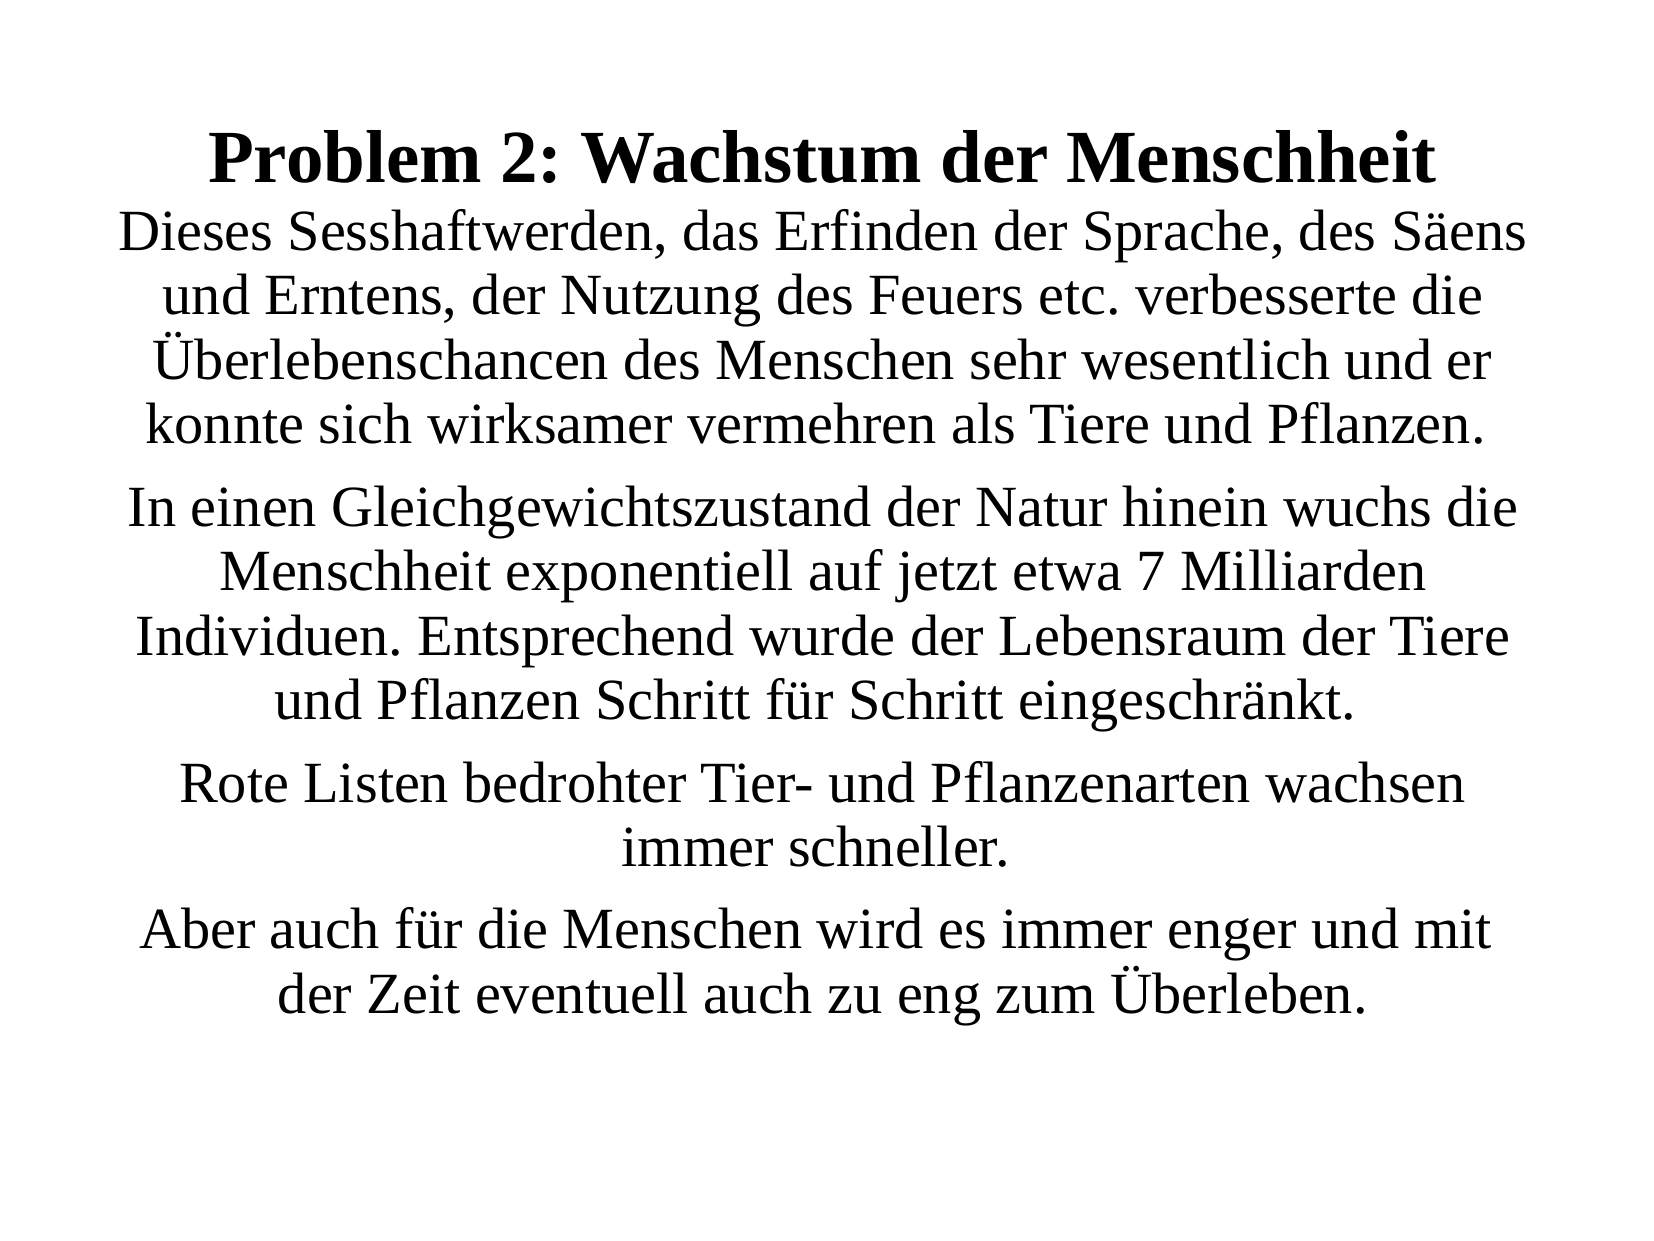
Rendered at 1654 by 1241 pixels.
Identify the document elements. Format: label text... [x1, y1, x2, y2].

text_box Problem 2: Wachstum der Menschheit Dieses Sesshaftwerden, das Erfinden der Sprache, des Säens und Erntens, der Nutzung des Feuers etc. verbesserte die Überlebenschancen des Menschen sehr wesentlich und er konnte sich wirksamer vermehren als Tiere und Pflanzen. In einen Gleichgewichtszustand der Natur hinein wuchs die Menschheit exponentiell auf jetzt etwa 7 Milliarden Individuen. Entsprechend wurde der Lebensraum der Tiere und Pflanzen Schritt für Schritt eingeschränkt. Rote Listen bedrohter Tier- und Pflanzenarten wachsen immer schneller. Aber auch für die Menschen wird es immer enger und mit der Zeit eventuell auch zu eng zum Überleben. [103, 107, 1551, 1034]
